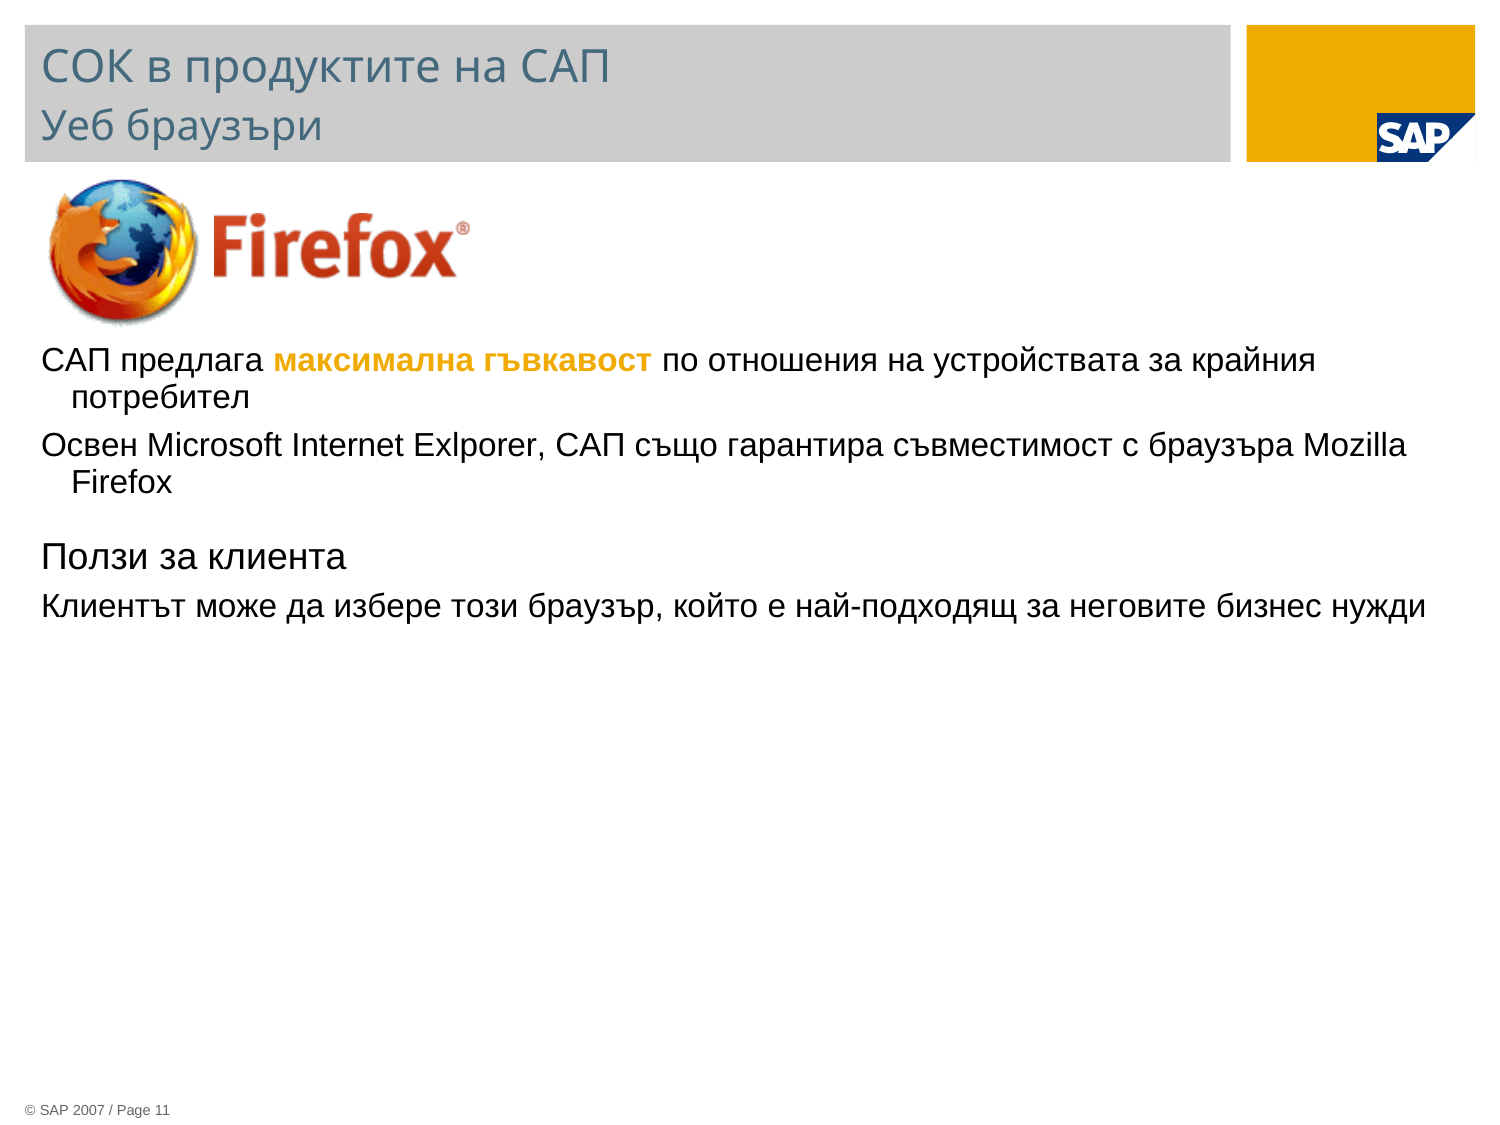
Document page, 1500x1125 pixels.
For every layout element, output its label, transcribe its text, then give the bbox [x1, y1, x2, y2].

title СОК в продуктите на САП Уеб браузъри [40, 33, 1215, 151]
picture [1377, 113, 1476, 162]
list САП предлага максимална гъвкавост по отношения на устройствата за крайния потребител Освен Microsoft Internet Exlporer, САП също гарантира съвместимост с браузъра Mozilla Firefox Ползи за клиента Клиентът може да избере този браузър, който е най-подходящ за неговите бизнес нужди [40, 289, 1460, 968]
picture [214, 213, 473, 294]
picture [48, 177, 210, 329]
